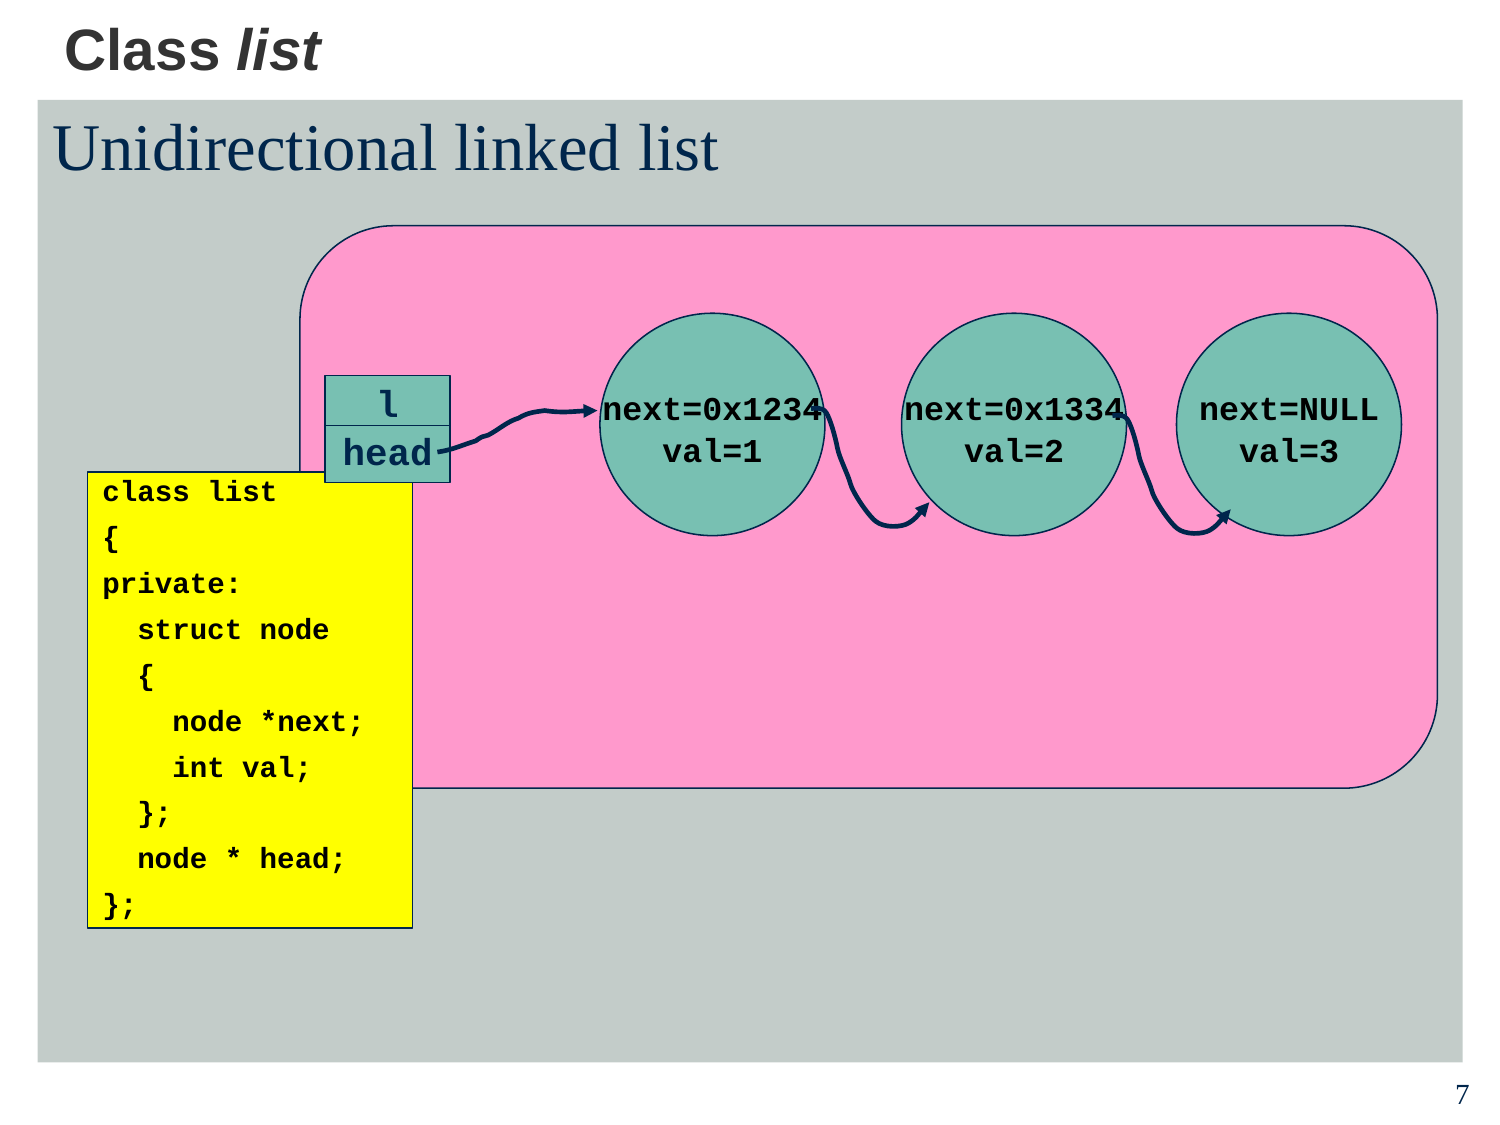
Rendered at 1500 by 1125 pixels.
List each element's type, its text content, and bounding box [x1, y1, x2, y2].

text_box l head [324, 426, 450, 483]
text_box l head [324, 375, 450, 425]
text_box [299, 225, 1438, 789]
title Class list [49, 0, 1450, 91]
text_box next=NULL val=3 [1181, 380, 1398, 486]
text_box class list { private: struct node { node *next; int val; }; node * head; }; [87, 471, 413, 1125]
text_box next=0x1234 val=1 [598, 380, 827, 486]
text_box next=0x1334 val=2 [900, 380, 1129, 486]
list Unidirectional linked list [37, 99, 1463, 1063]
